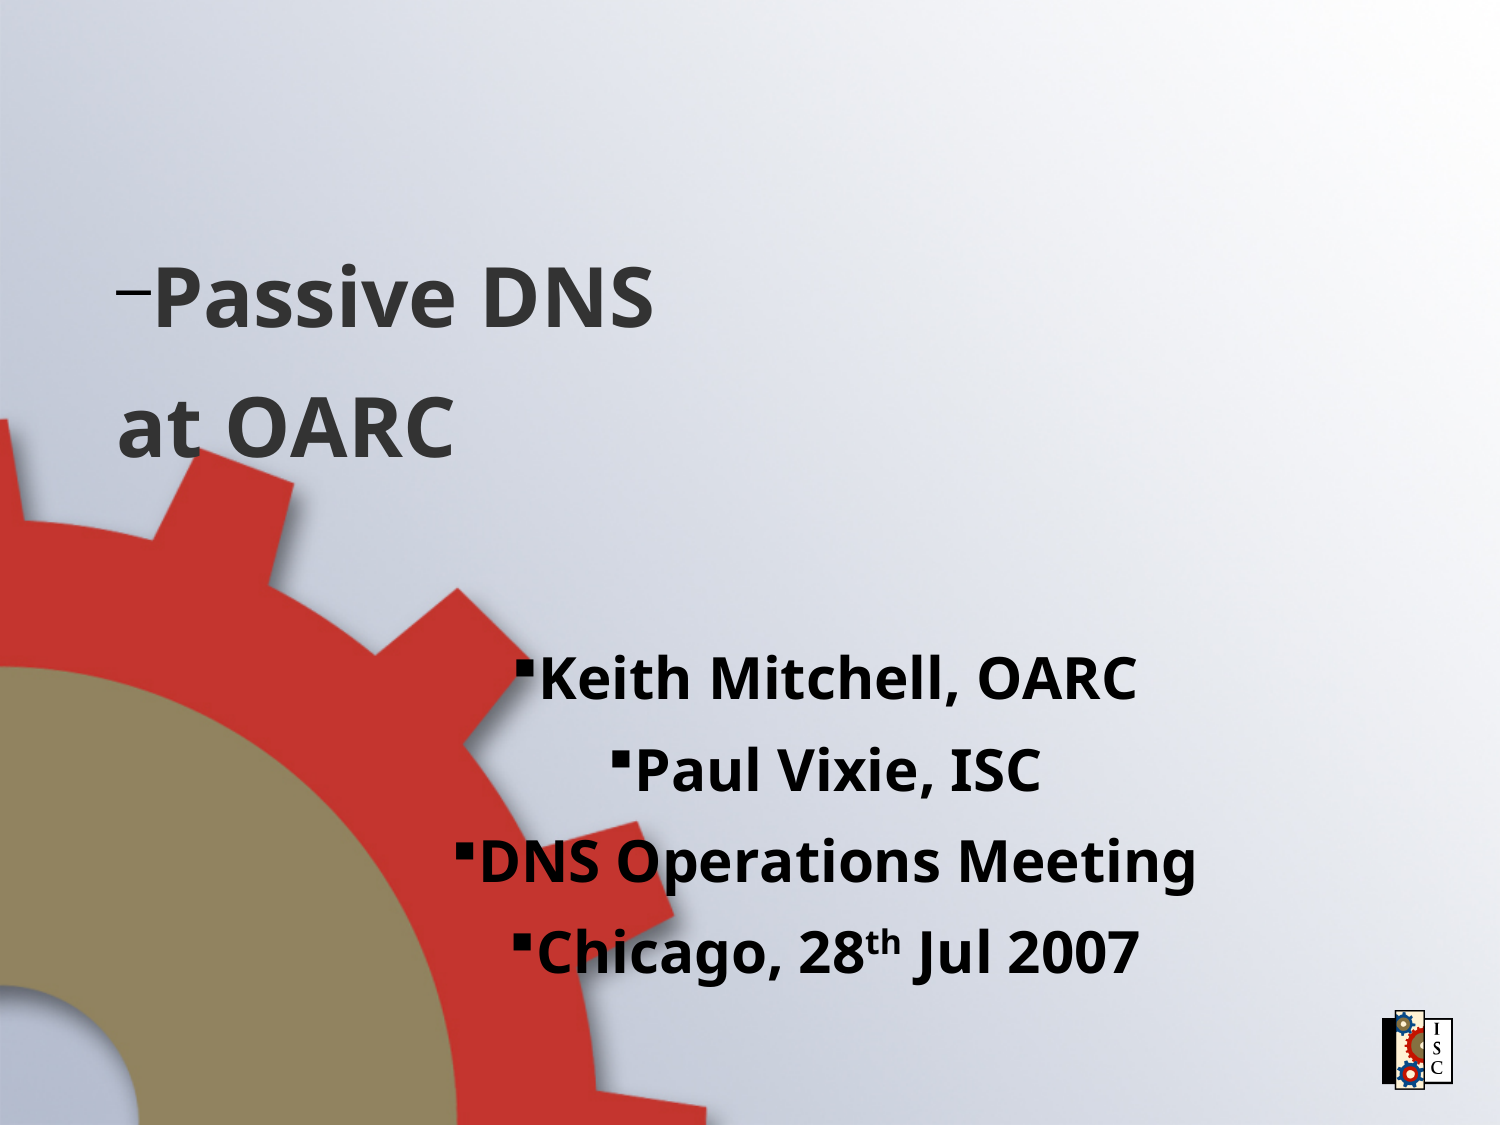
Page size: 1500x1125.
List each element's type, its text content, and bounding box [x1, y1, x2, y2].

picture [0, 0, 1500, 1125]
title Passive DNS at OARC [116, 243, 1392, 461]
subtitle Keith Mitchell, OARC Paul Vixie, ISC DNS Operations Meeting Chicago, 28th Jul 2007 [225, 612, 1276, 1016]
